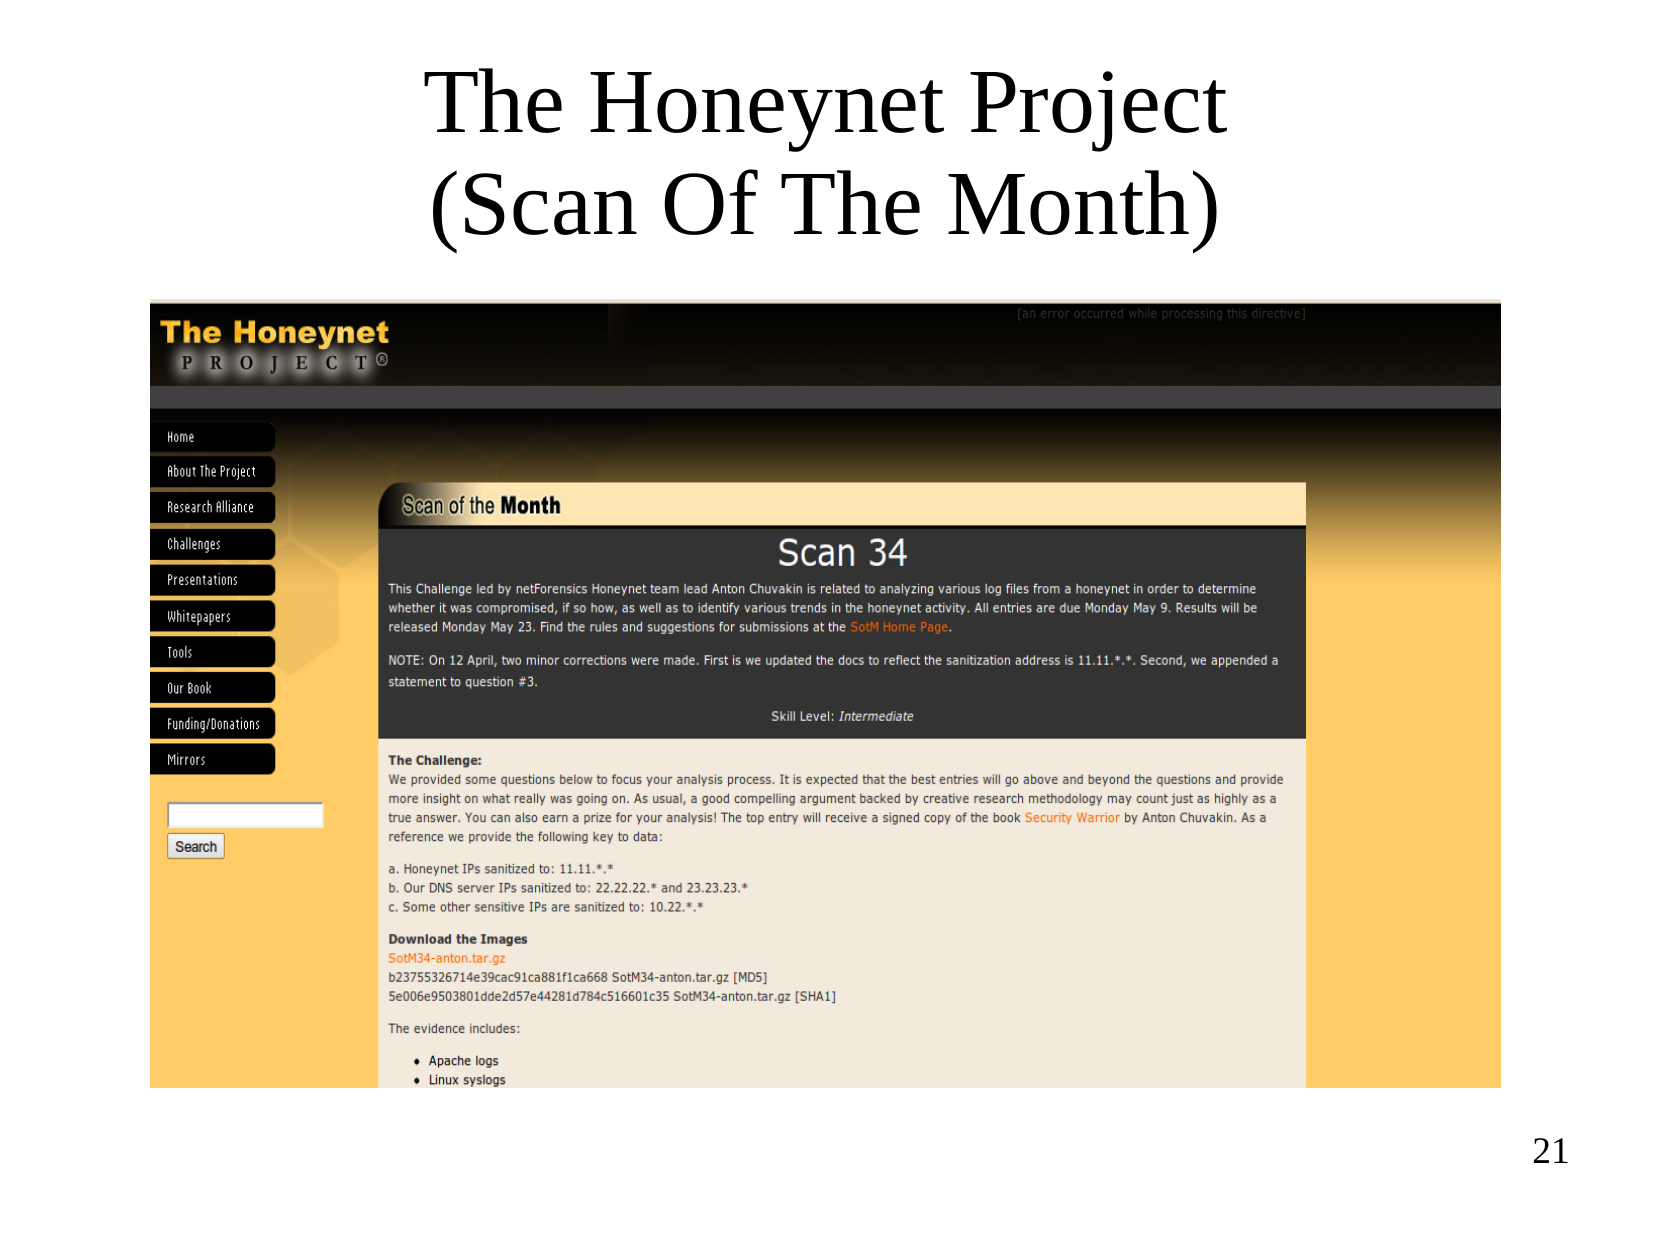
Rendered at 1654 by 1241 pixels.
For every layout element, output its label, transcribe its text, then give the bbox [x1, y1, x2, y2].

picture [150, 299, 1501, 1088]
title The Honeynet Project (Scan Of The Month) [82, 50, 1570, 255]
